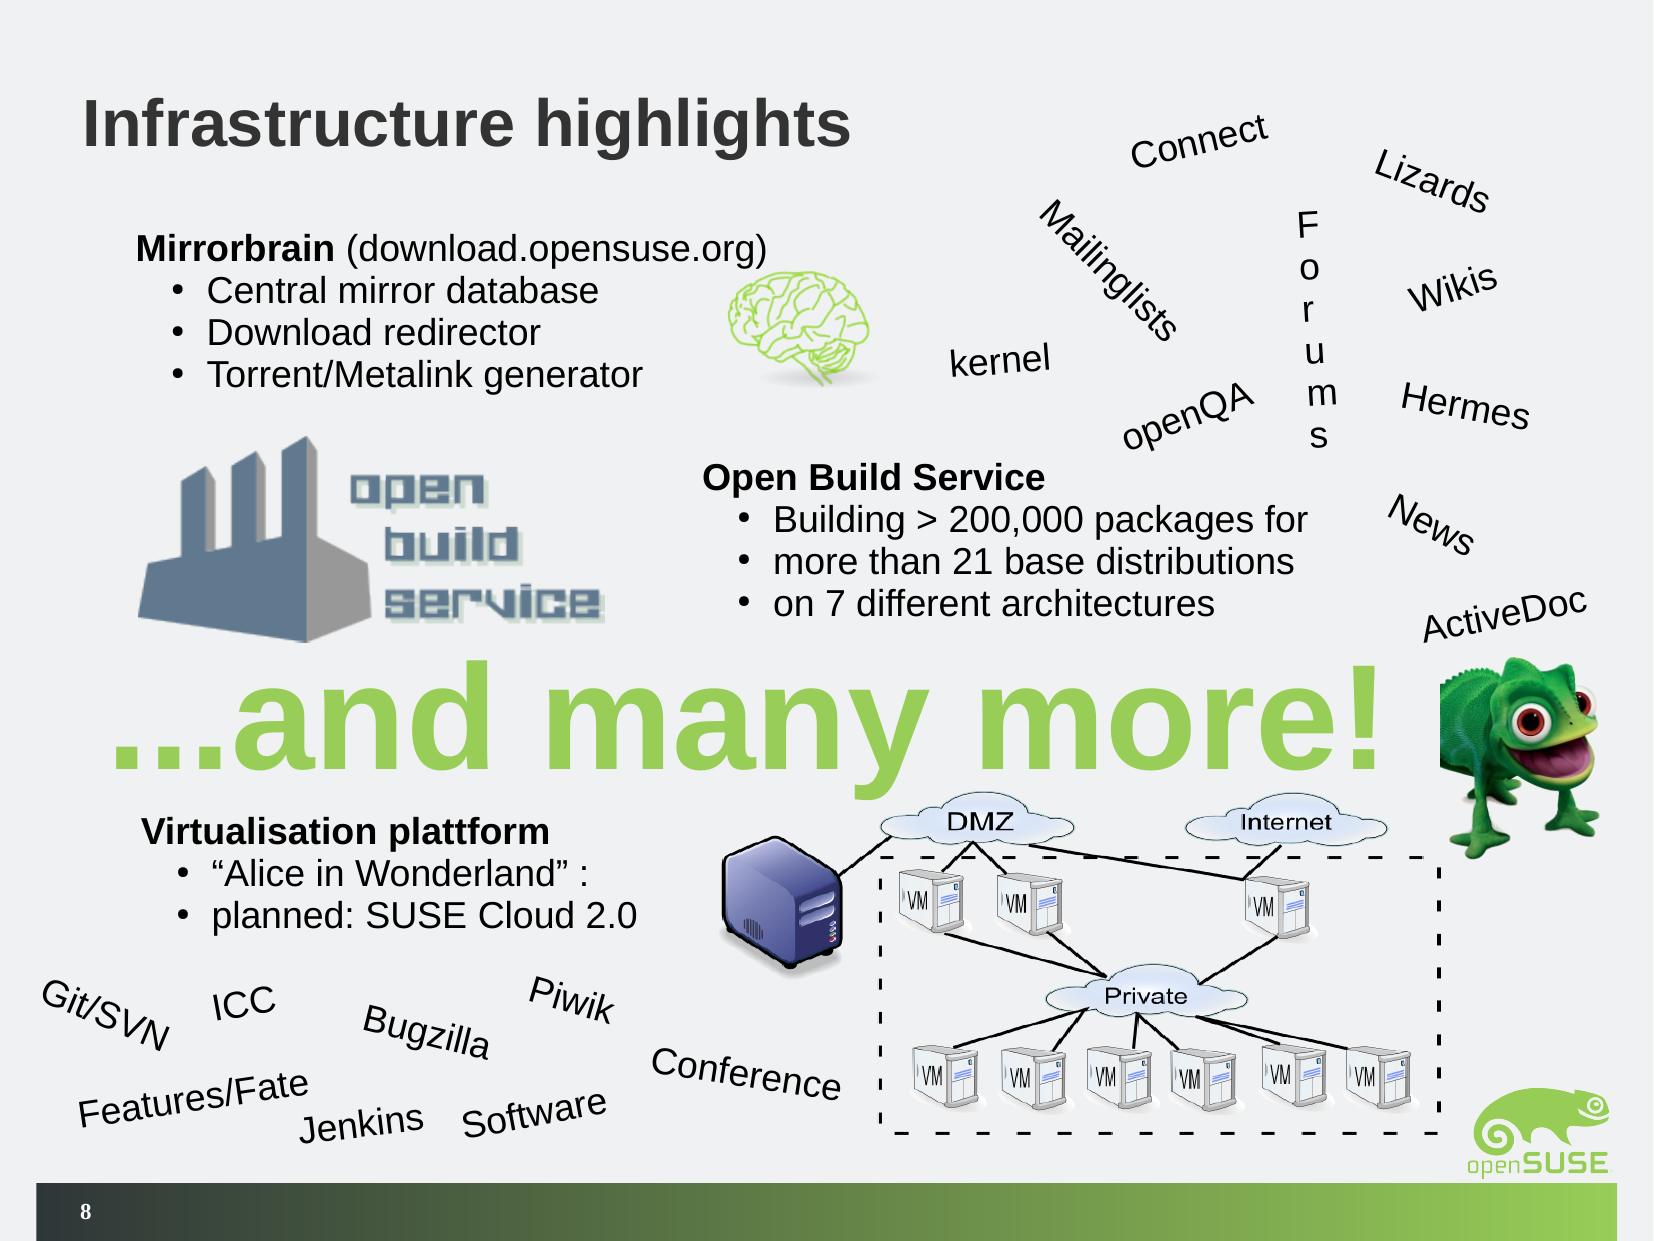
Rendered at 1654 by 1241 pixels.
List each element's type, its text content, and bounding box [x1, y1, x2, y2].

text_box ActiveDoc [1400, 566, 1607, 640]
text_box Virtualisation plattform “Alice in Wonderland” : planned: SUSE Cloud 2.0 [126, 815, 688, 944]
text_box Connect [1110, 94, 1288, 189]
text_box ICC [192, 966, 296, 1040]
text_box Git/SVN [18, 956, 193, 1073]
text_box Jenkins [281, 1086, 442, 1162]
text_box Piwik [507, 956, 637, 1045]
text_box Mailinglists [1015, 176, 1207, 367]
text_box Conference [632, 1029, 862, 1120]
text_box News [1365, 471, 1501, 580]
text_box Mirrorbrain (download.opensuse.org) Central mirror database Download redirector Torrent/Metalink generator [120, 219, 827, 403]
text_box ...and many more! [0, 625, 1521, 815]
text_box Features/Fate [59, 1050, 328, 1146]
text_box Open Build Service Building > 200,000 packages for more than 21 base distributions on 7 different architectures [687, 448, 1359, 625]
picture [1303, 262, 1314, 277]
text_box kernel [932, 327, 1068, 395]
title Infrastructure highlights [82, 49, 1571, 198]
text_box Bugzilla [342, 985, 512, 1080]
picture [0, 0, 1654, 1241]
text_box openQA [1098, 359, 1275, 473]
text_box Software [441, 1069, 627, 1158]
text_box Lizards [1353, 128, 1514, 236]
text_box Wikis [1387, 242, 1519, 335]
text_box Hermes [1381, 363, 1551, 449]
